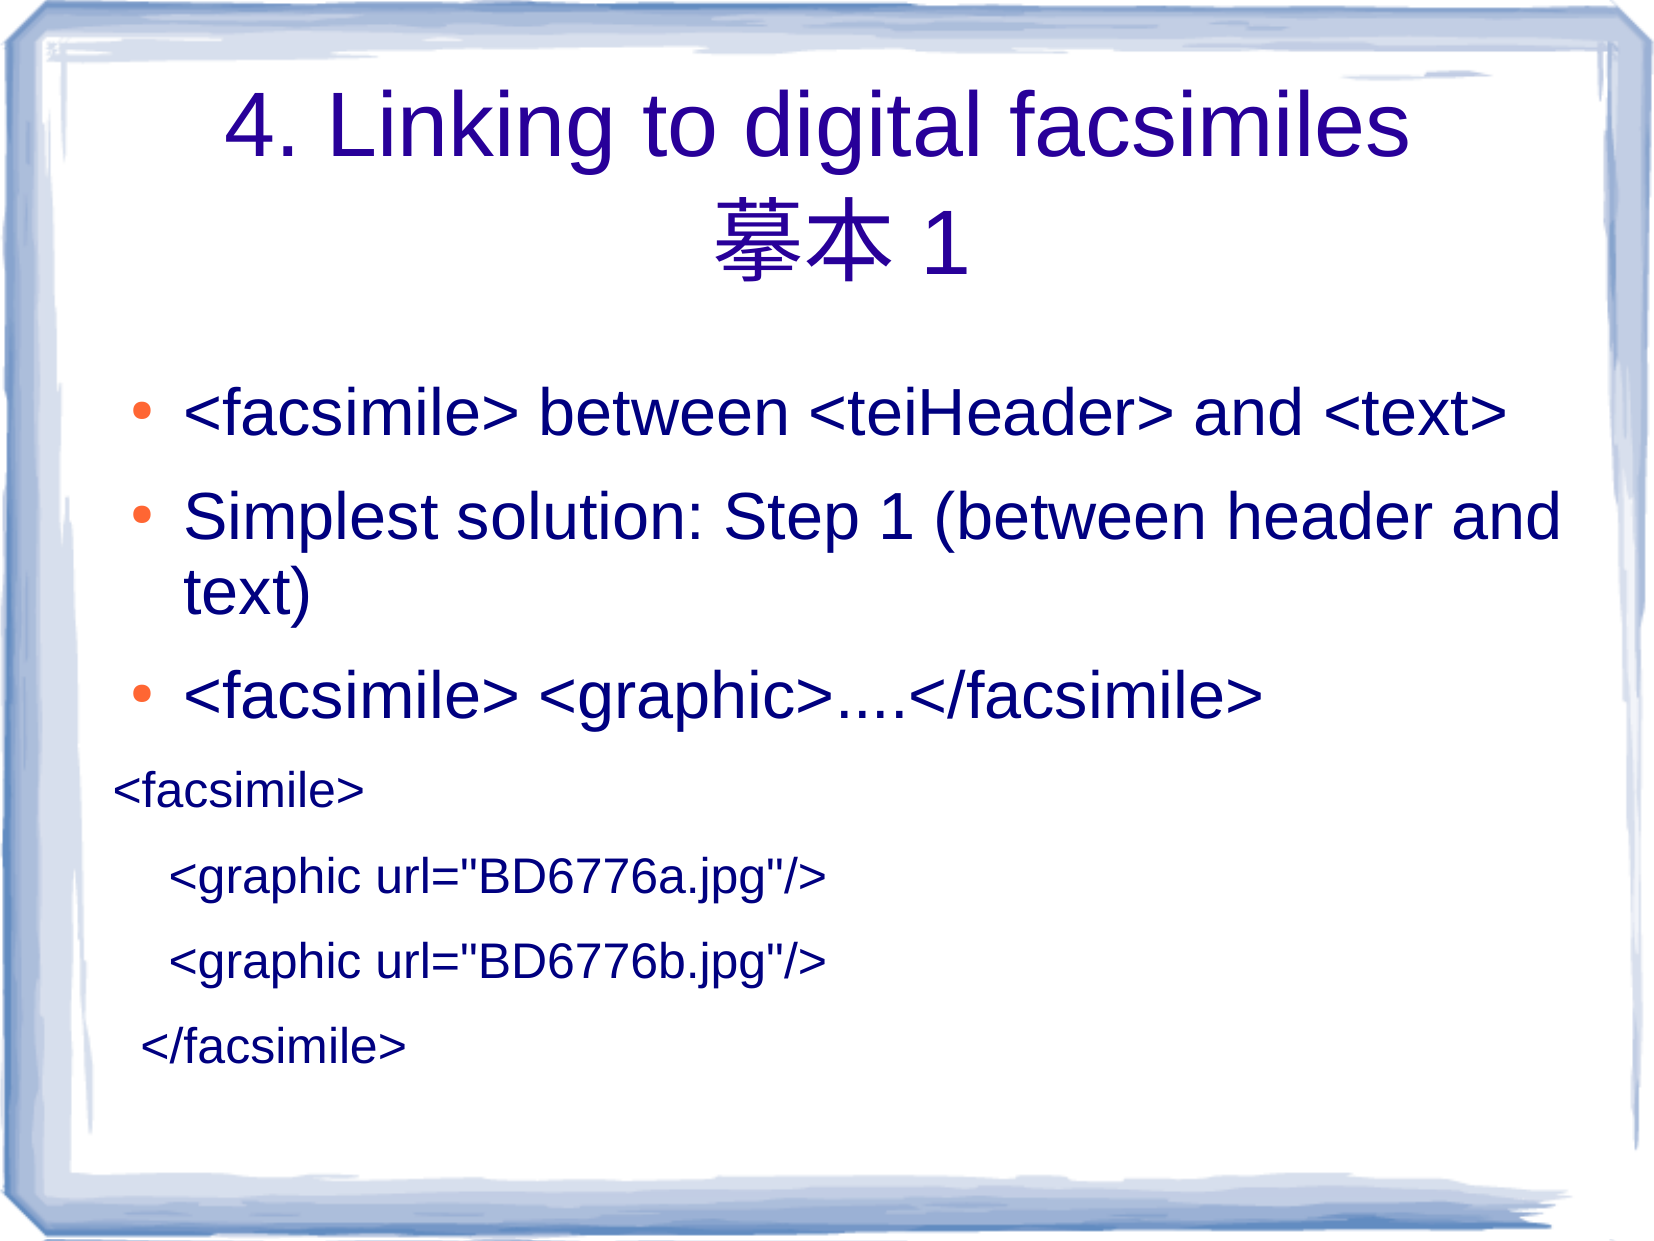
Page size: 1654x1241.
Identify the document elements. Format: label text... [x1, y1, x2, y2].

list <facsimile> between <teiHeader> and <text> Simplest solution: Step 1 (between header and text) <facsimile> <graphic>....</facsimile> <facsimile> <graphic url="BD6776a.jpg"/> <graphic url="BD6776b.jpg"/> </facsimile> [112, 375, 1566, 1179]
picture [0, 0, 1654, 1241]
title 4. Linking to digital facsimiles 摹本1 [75, 75, 1564, 301]
